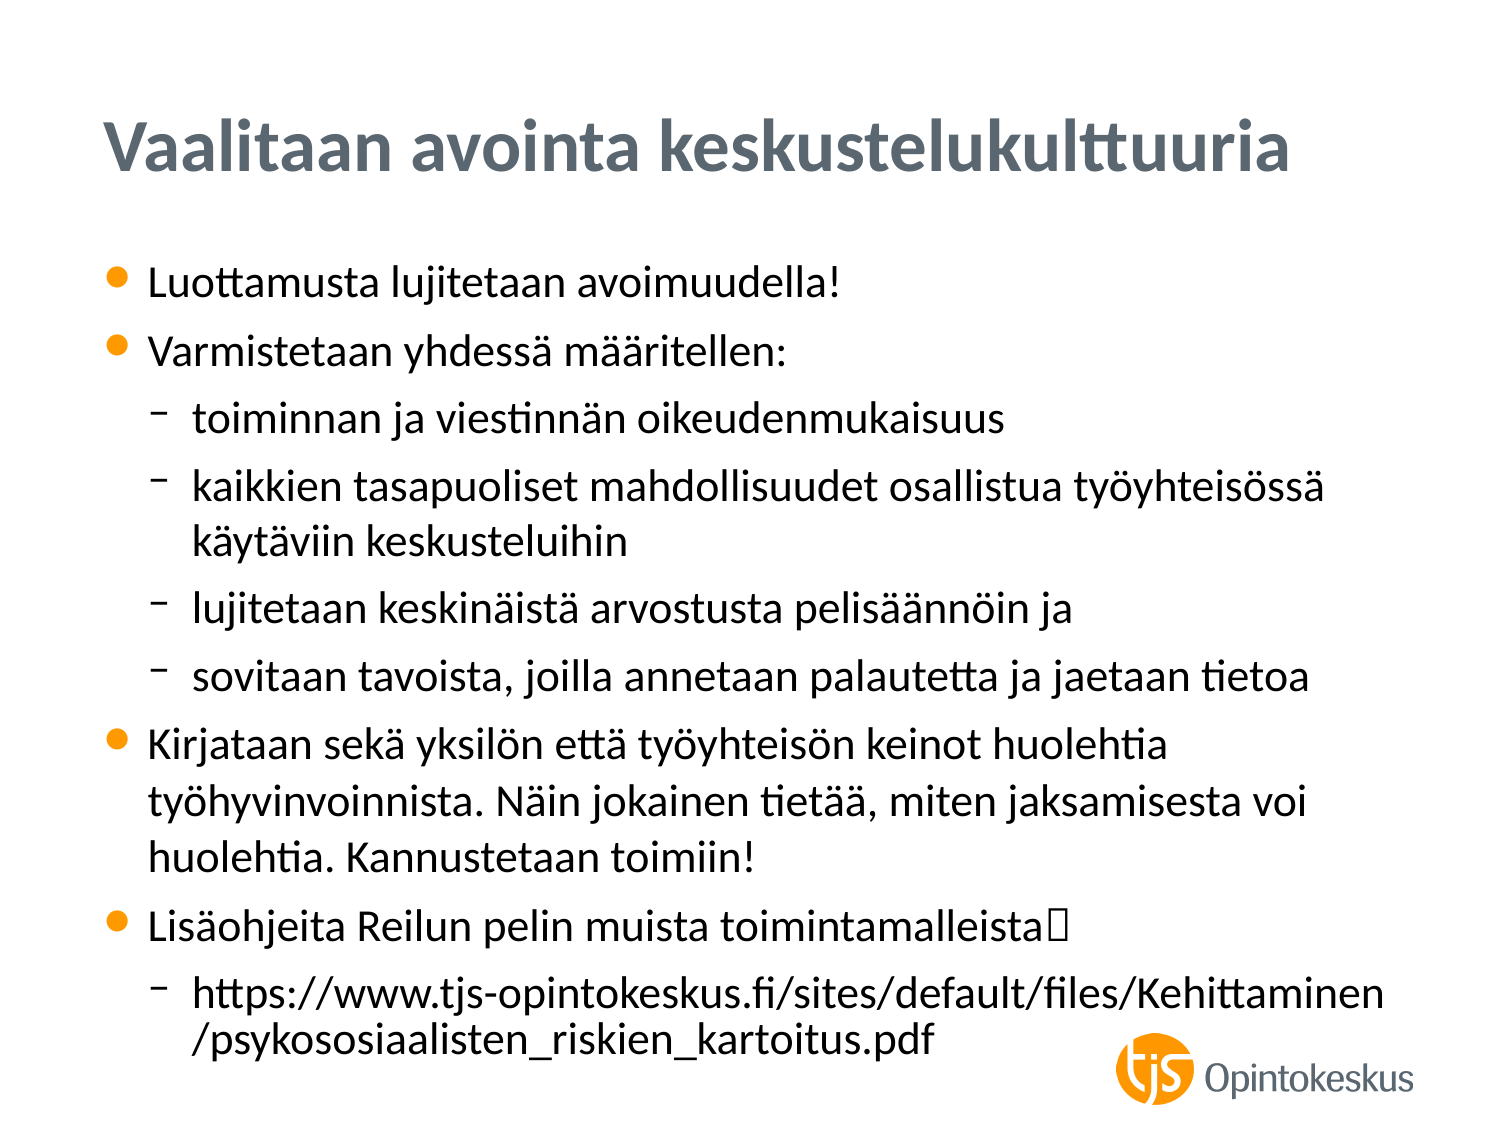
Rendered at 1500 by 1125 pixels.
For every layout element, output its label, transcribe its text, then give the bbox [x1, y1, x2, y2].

title Vaalitaan avointa keskustelukulttuuria [88, 88, 1412, 266]
list Luottamusta lujitetaan avoimuudella! Varmistetaan yhdessä määritellen: toiminnan ja viestinnän oikeudenmukaisuus kaikkien tasapuoliset mahdollisuudet osallistua työyhteisössä käytäviin keskusteluihin lujitetaan keskinäistä arvostusta pelisäännöin ja sovitaan tavoista, joilla annetaan palautetta ja jaetaan tietoa Kirjataan sekä yksilön että työyhteisön keinot huolehtia työhyvinvoinnista. Näin jokainen tietää, miten jaksamisesta voi huolehtia. Kannustetaan toimiin! Lisäohjeita Reilun pelin muista toimintamalleista https://www.tjs-opintokeskus.fi/sites/default/files/Kehittaminen/psykososiaalisten_riskien_kartoitus.pdf [88, 266, 1412, 1096]
picture [1116, 1033, 1413, 1105]
